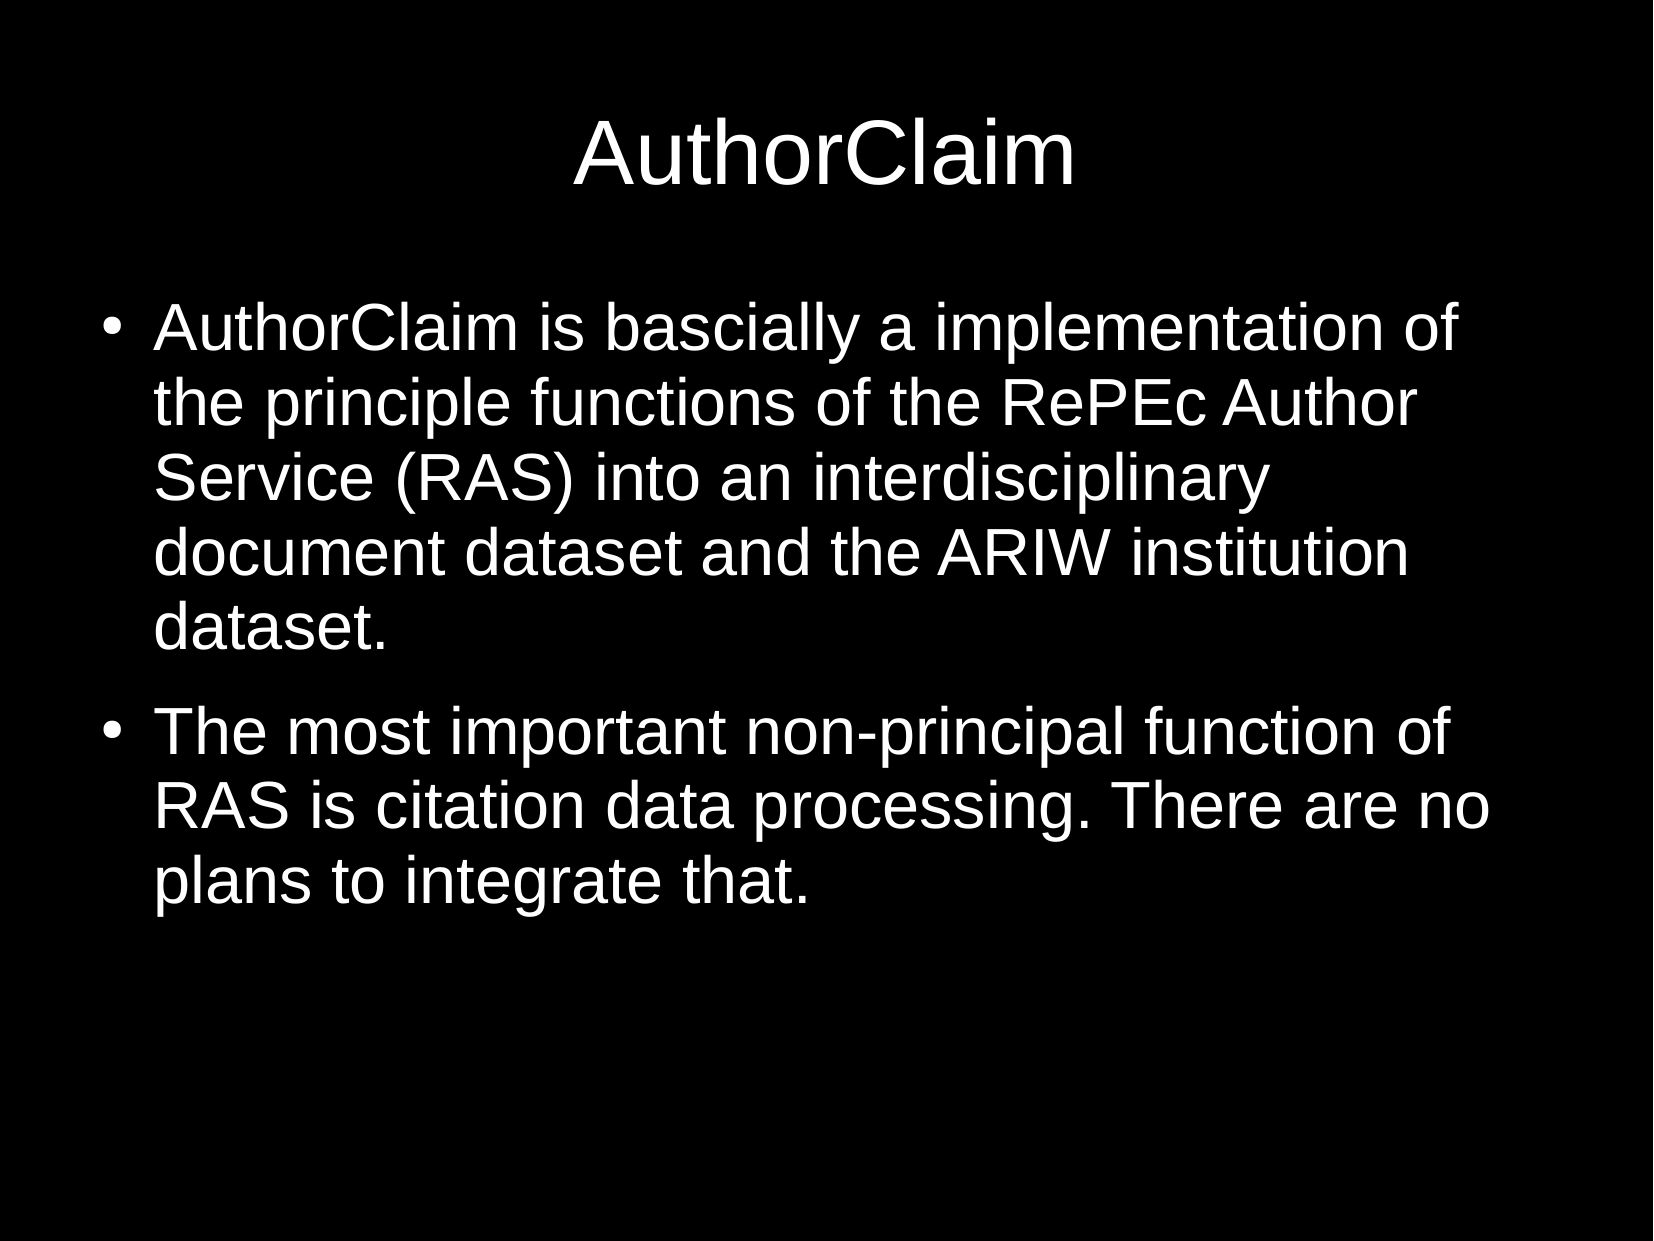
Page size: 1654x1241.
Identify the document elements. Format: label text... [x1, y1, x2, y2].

list AuthorClaim is bascially a implementation of the principle functions of the RePEc Author Service (RAS) into an interdisciplinary document dataset and the ARIW institution dataset. The most important non-principal function of RAS is citation data processing. There are no plans to integrate that. [82, 290, 1571, 1109]
title AuthorClaim [82, 56, 1571, 250]
